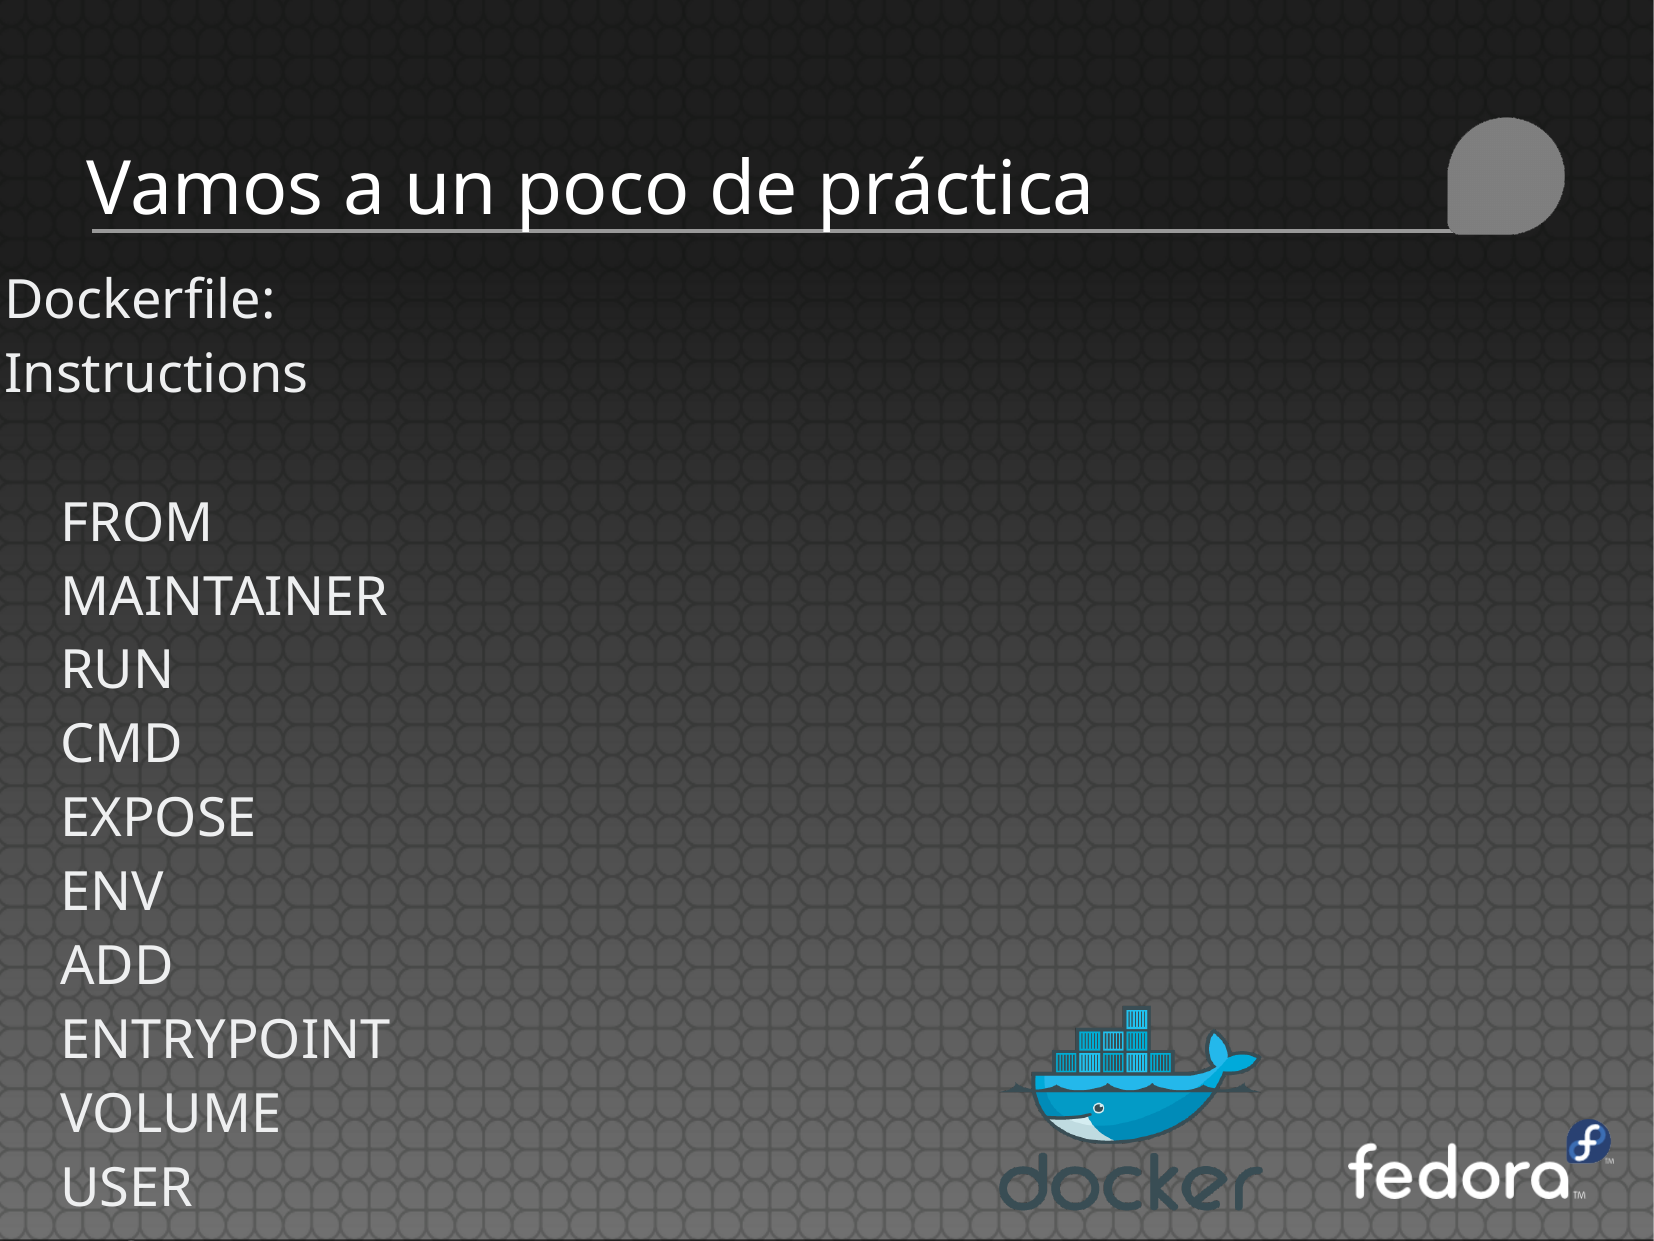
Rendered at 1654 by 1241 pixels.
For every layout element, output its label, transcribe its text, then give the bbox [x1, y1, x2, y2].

text_box Dockerfile: Instructions FROM MAINTAINER RUN CMD EXPOSE ENV ADD ENTRYPOINT VOLUME USER WORKDIR ONBUILD [0, 253, 429, 1241]
picture [0, 0, 1654, 1241]
title Vamos a un poco de práctica [86, 117, 1576, 254]
